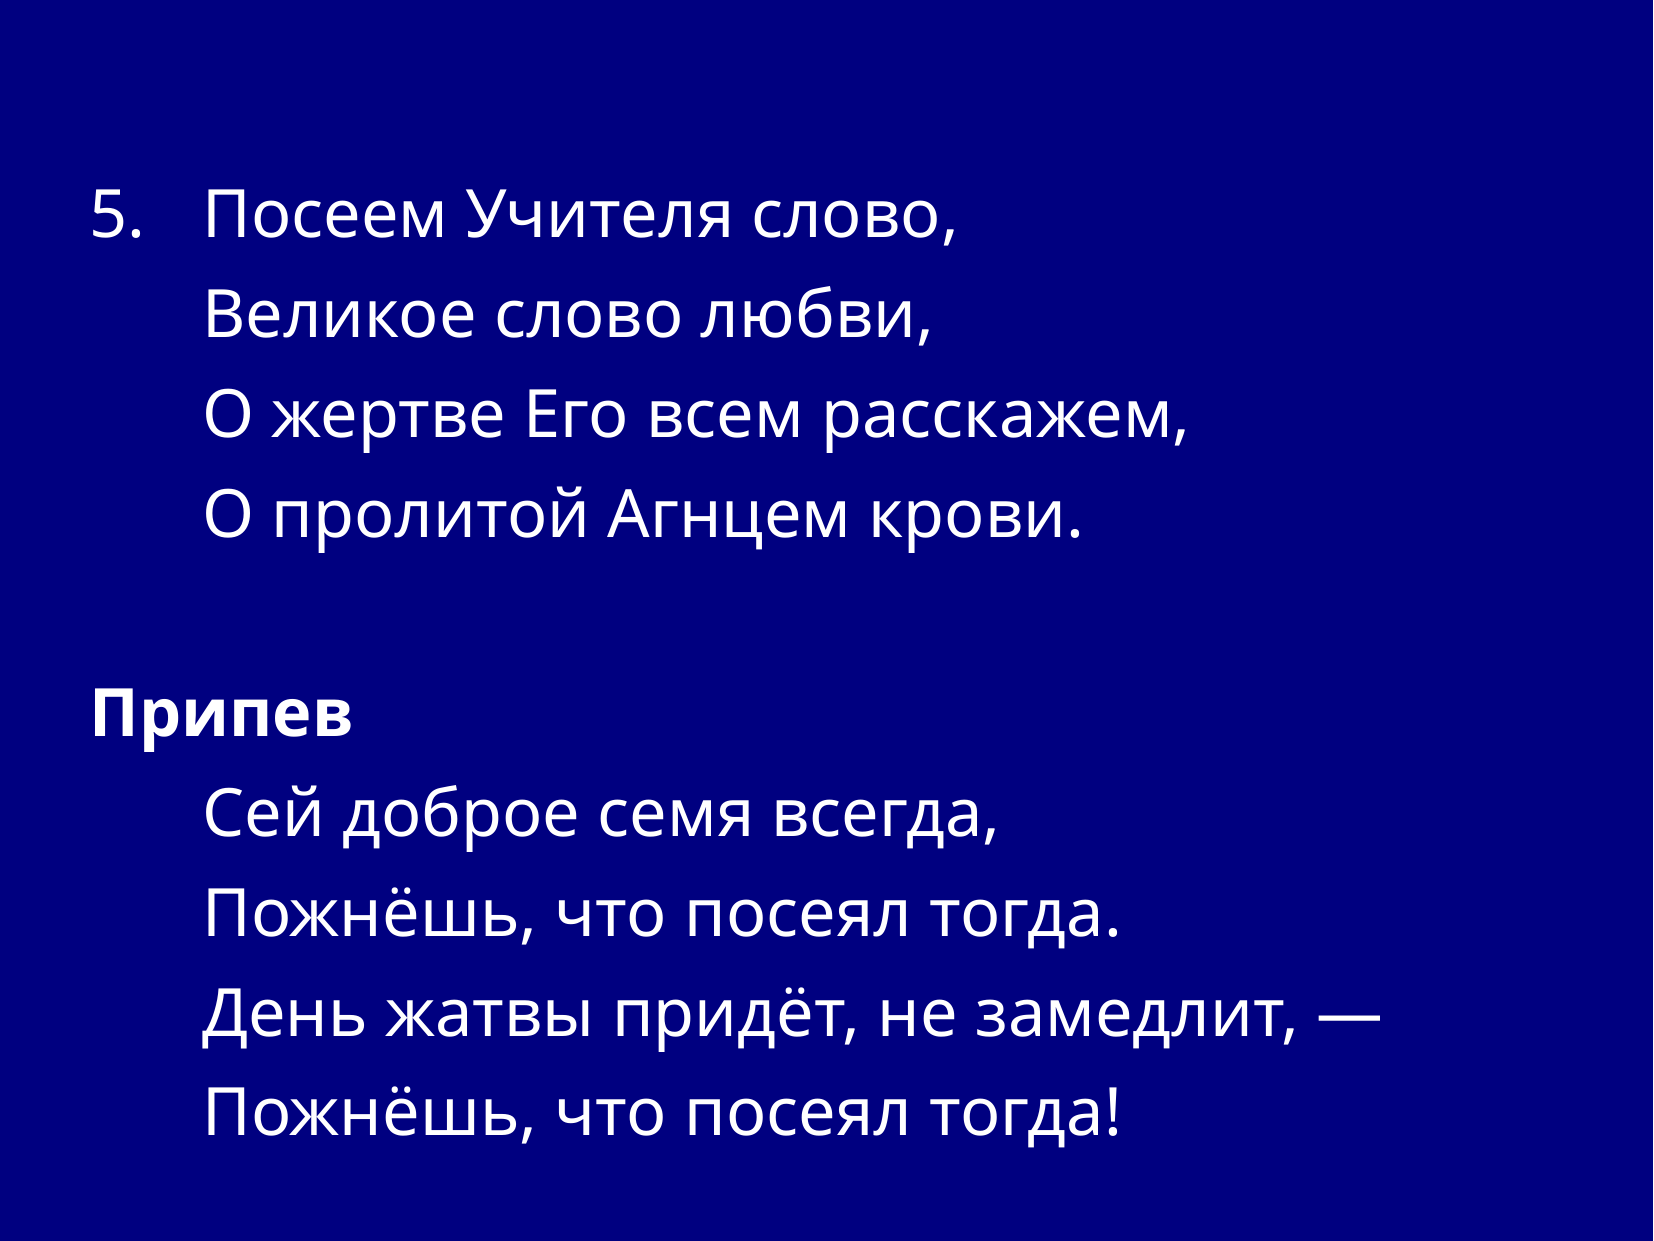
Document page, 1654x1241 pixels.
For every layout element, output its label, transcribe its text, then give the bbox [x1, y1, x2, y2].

text_box 5. Посеем Учителя слово, Великое слово любви, О жертве Его всем расскажем, О пролитой Агнцем крови. Припев Сей доброе семя всегда, Пожнёшь, что посеял тогда. День жатвы придёт, не замедлит, — Пожнёшь, что посеял тогда! [75, 150, 1576, 1163]
